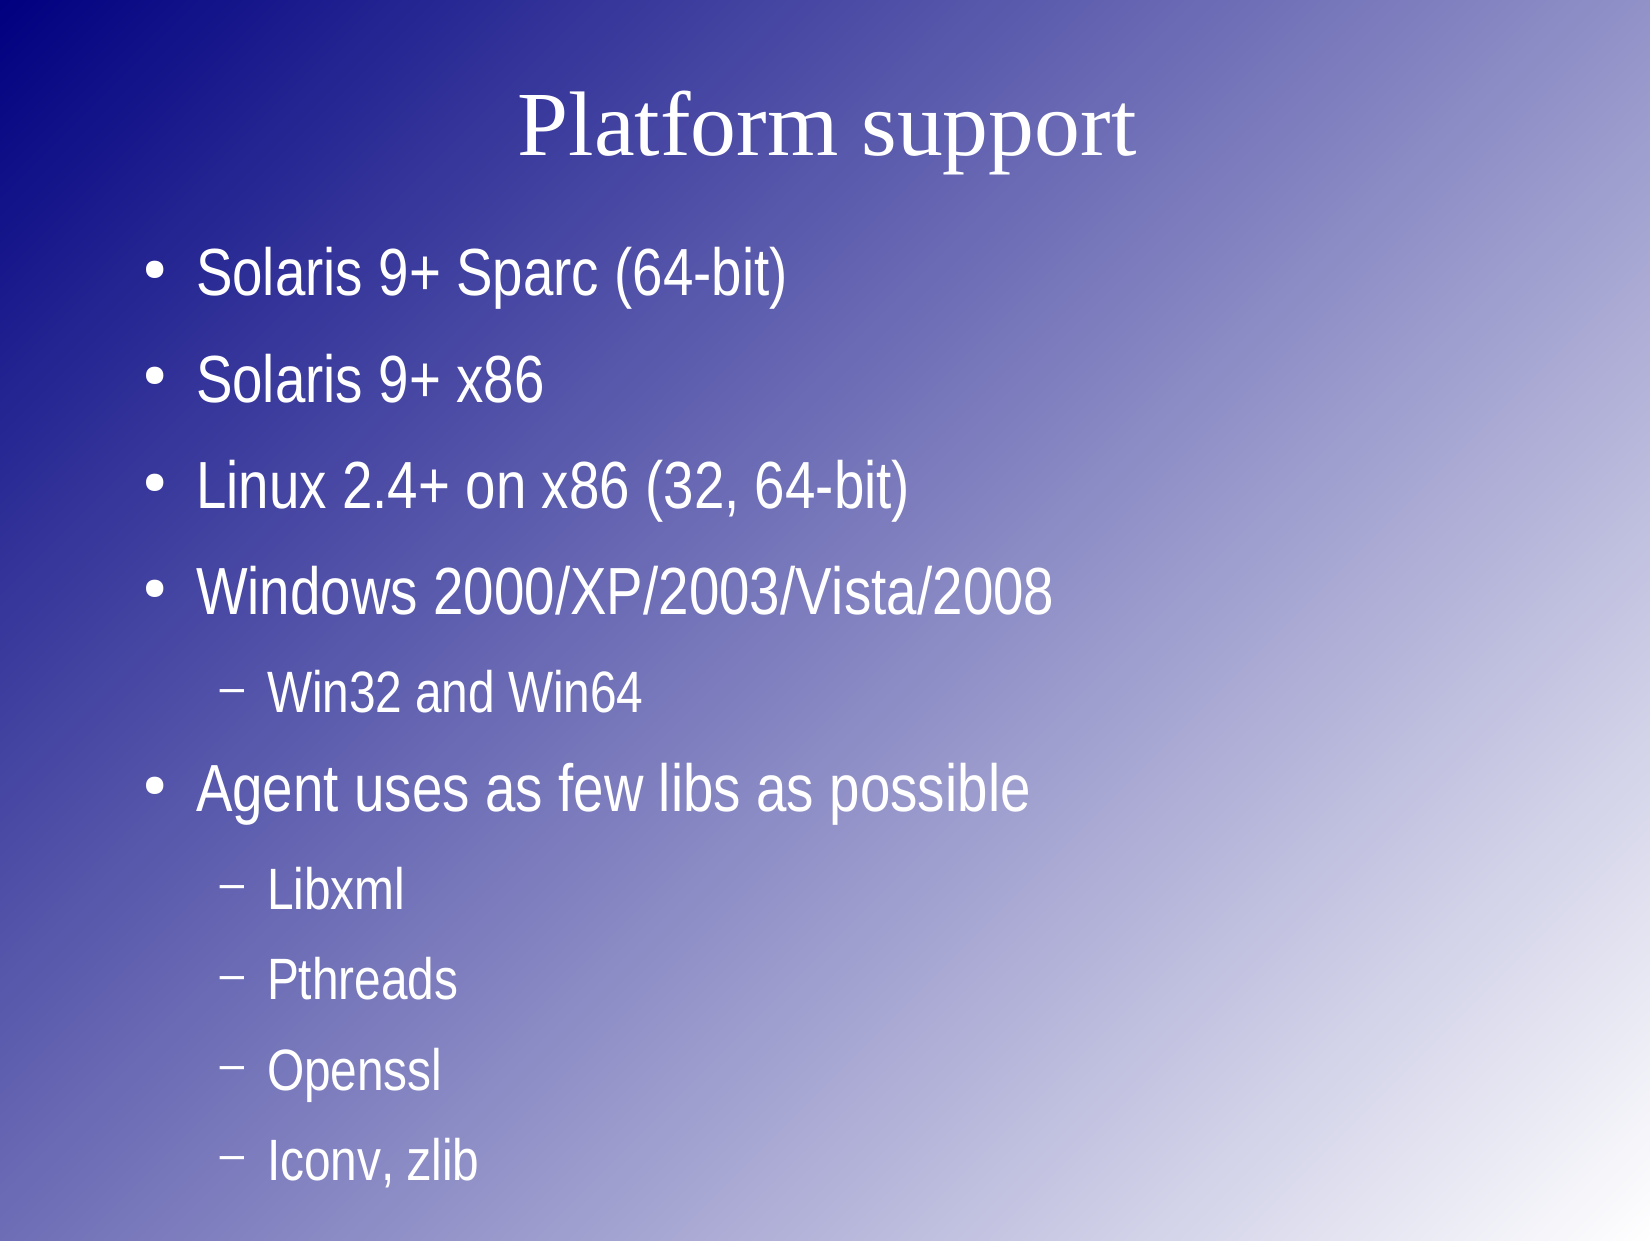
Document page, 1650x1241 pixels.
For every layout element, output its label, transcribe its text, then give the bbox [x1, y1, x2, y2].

list Solaris 9+ Sparc (64-bit) Solaris 9+ x86 Linux 2.4+ on x86 (32, 64-bit) Windows 2000/XP/2003/Vista/2008 Win32 and Win64 Agent uses as few libs as possible Libxml Pthreads Openssl Iconv, zlib [125, 233, 1535, 1203]
title Platform support [123, 27, 1533, 221]
